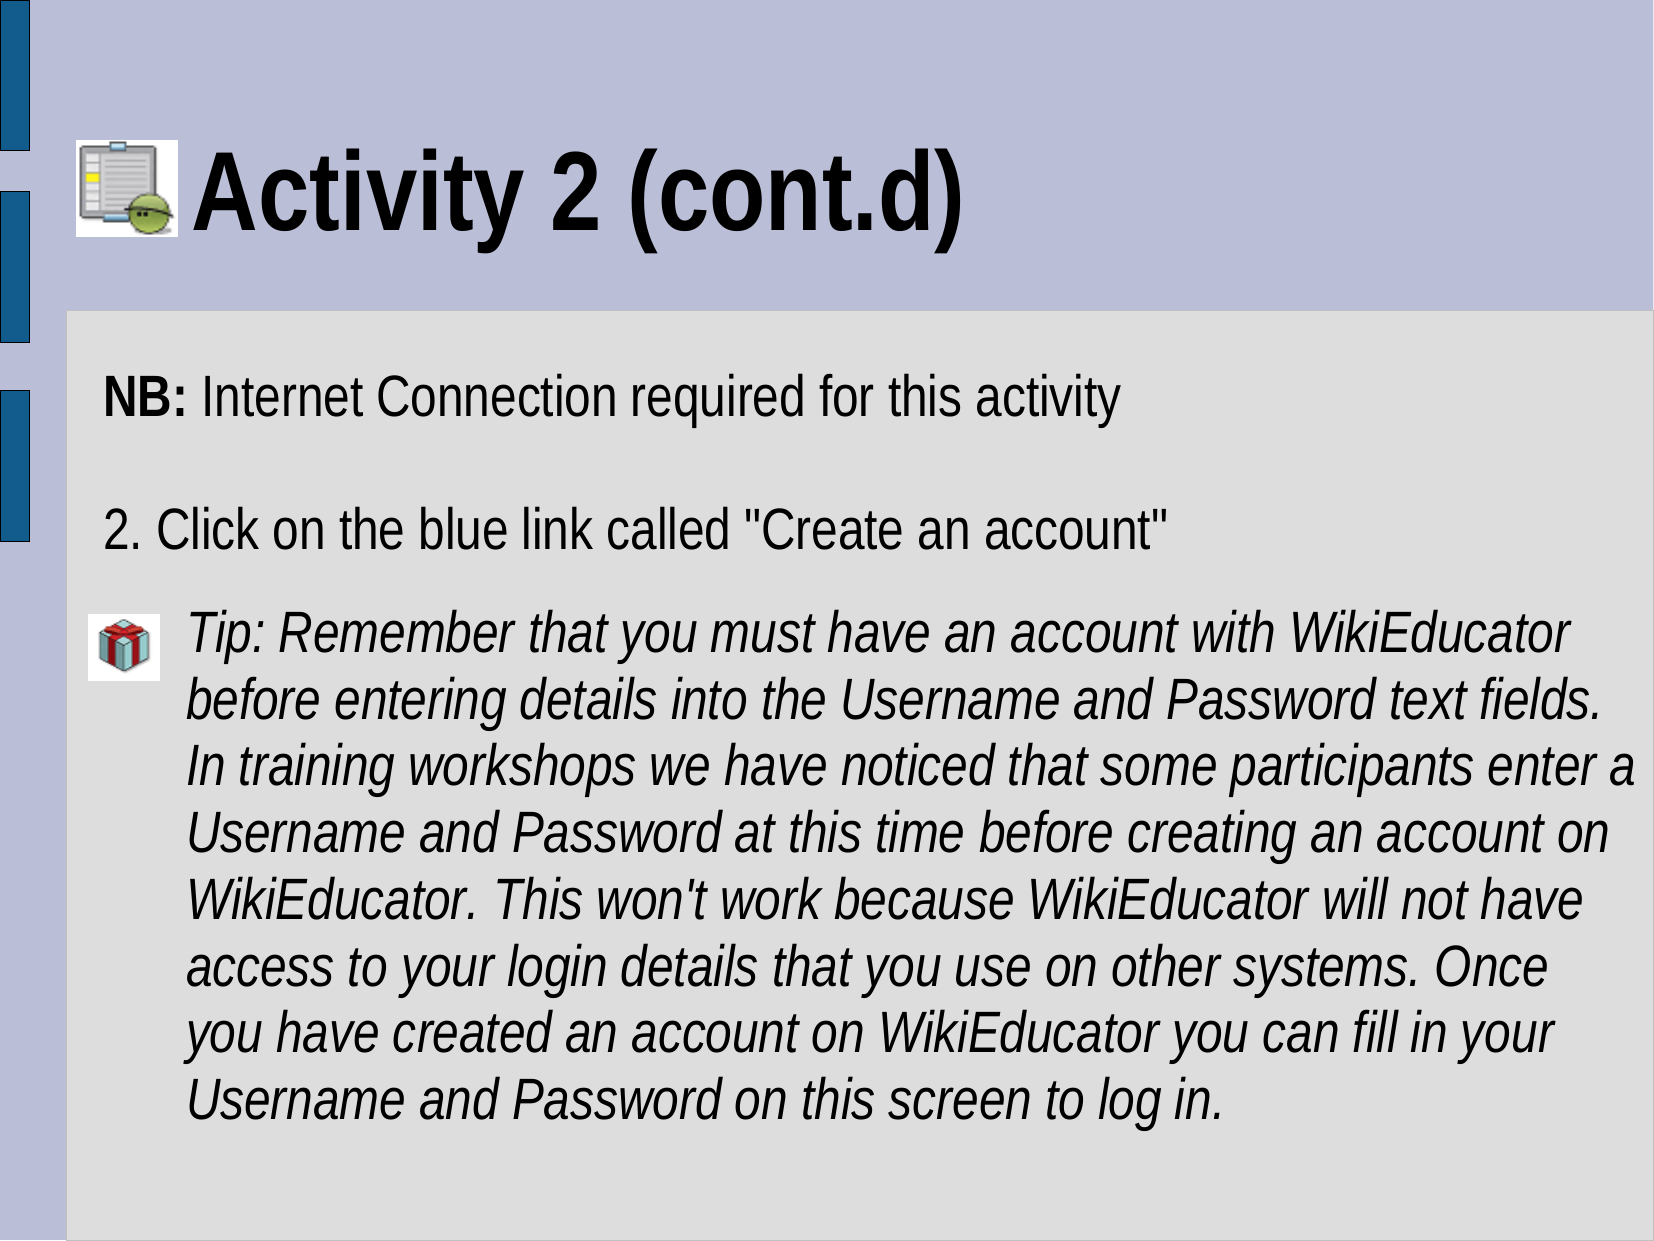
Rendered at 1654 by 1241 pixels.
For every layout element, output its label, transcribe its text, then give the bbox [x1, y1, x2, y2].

text_box Tip: Remember that you must have an account with WikiEducator before entering details into the Username and Password text fields. In training workshops we have noticed that some participants enter a Username and Password at this time before creating an account on WikiEducator. This won't work because WikiEducator will not have access to your login details that you use on other systems. Once you have created an account on WikiEducator you can fill in your Username and Password on this screen to log in. [171, 590, 1654, 1182]
text_box NB: Internet Connection required for this activity 2. Click on the blue link called "Create an account" [88, 354, 1654, 569]
picture [88, 614, 160, 681]
picture [76, 140, 177, 237]
text_box Activity 2 (cont.d) [177, 118, 1093, 262]
